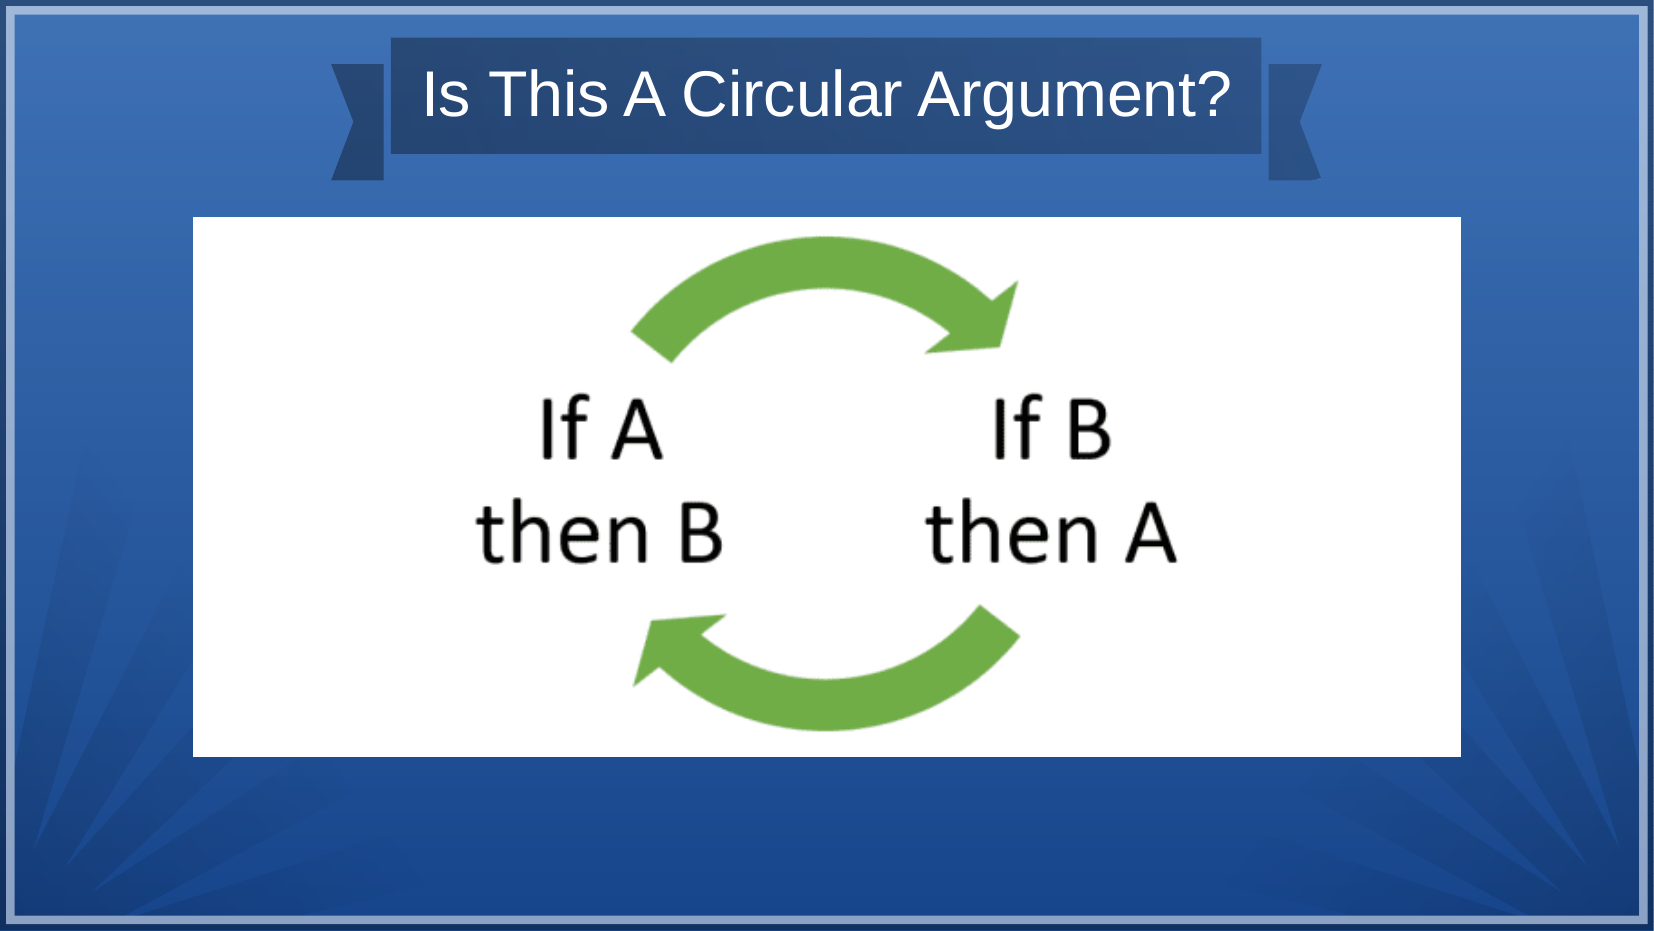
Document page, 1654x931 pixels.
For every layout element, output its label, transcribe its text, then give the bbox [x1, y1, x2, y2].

picture [193, 217, 1461, 758]
title Is This A Circular Argument? [389, 35, 1264, 154]
